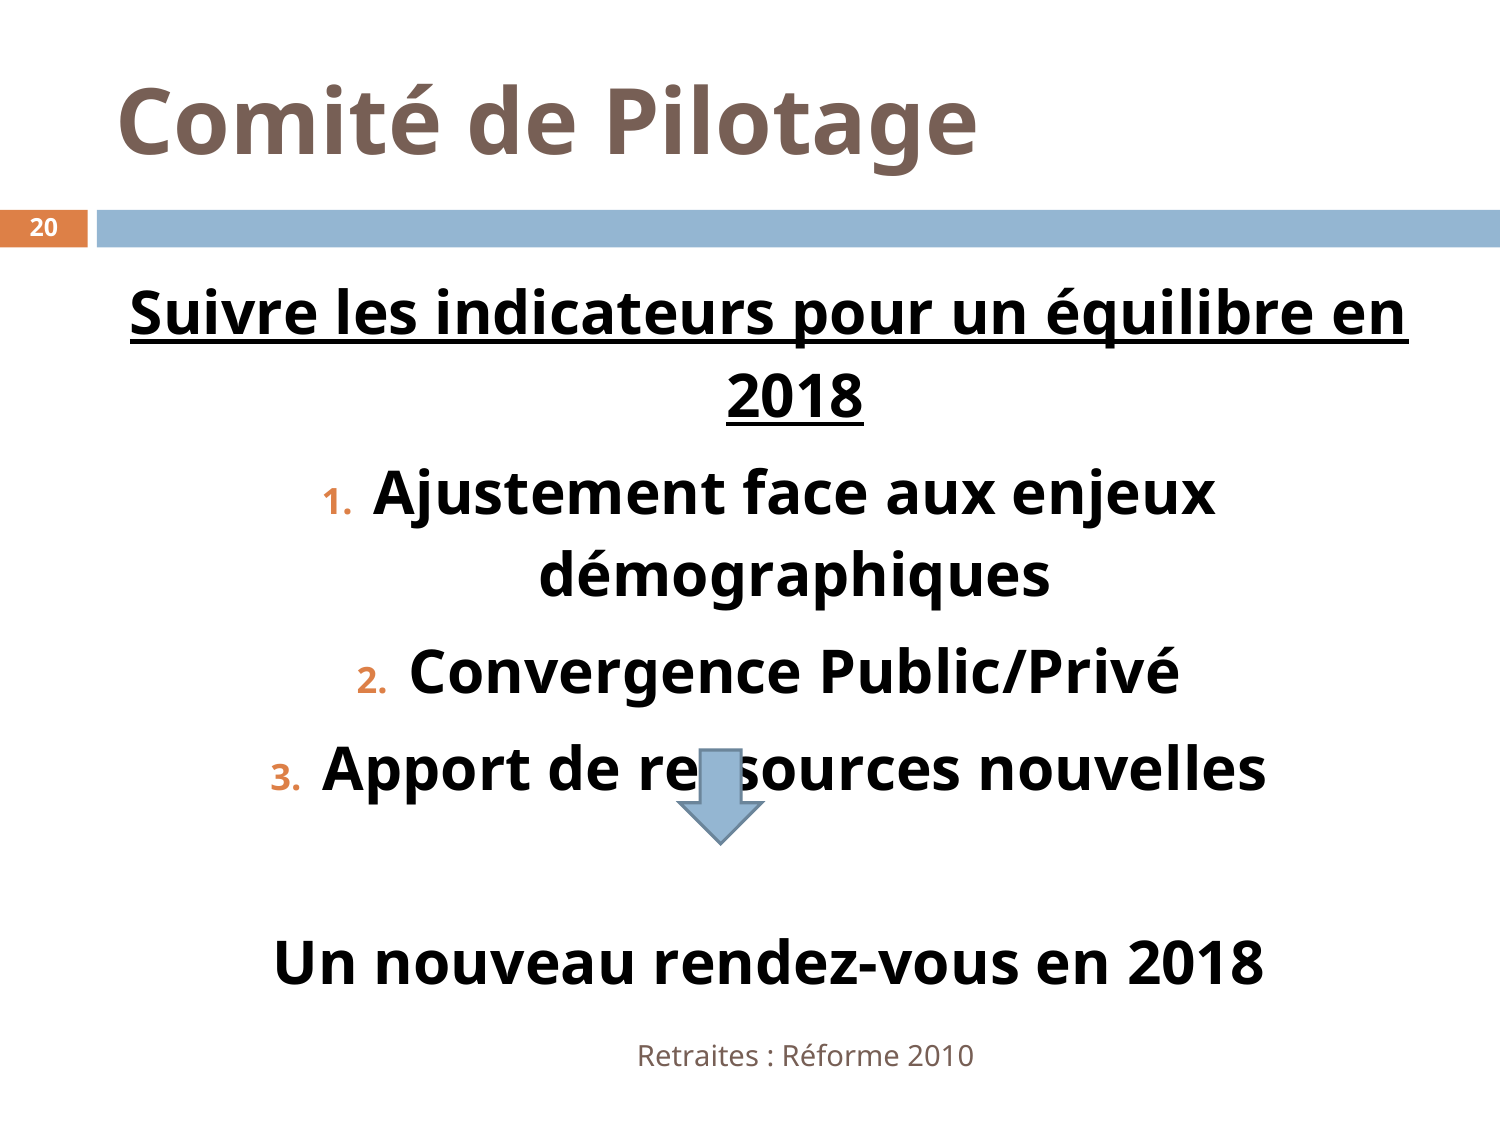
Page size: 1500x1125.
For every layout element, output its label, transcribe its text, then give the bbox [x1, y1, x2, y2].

title Comité de Pilotage [100, 37, 1438, 201]
text_box [679, 750, 762, 844]
list Suivre les indicateurs pour un équilibre en 2018 Ajustement face aux enjeux démographiques Convergence Public/Privé Apport de ressources nouvelles Un nouveau rendez-vous en 2018 [100, 262, 1438, 1023]
text_box Retraites : Réforme 2010 [99, 1025, 990, 1085]
text_box <numéro> [0, 208, 88, 249]
